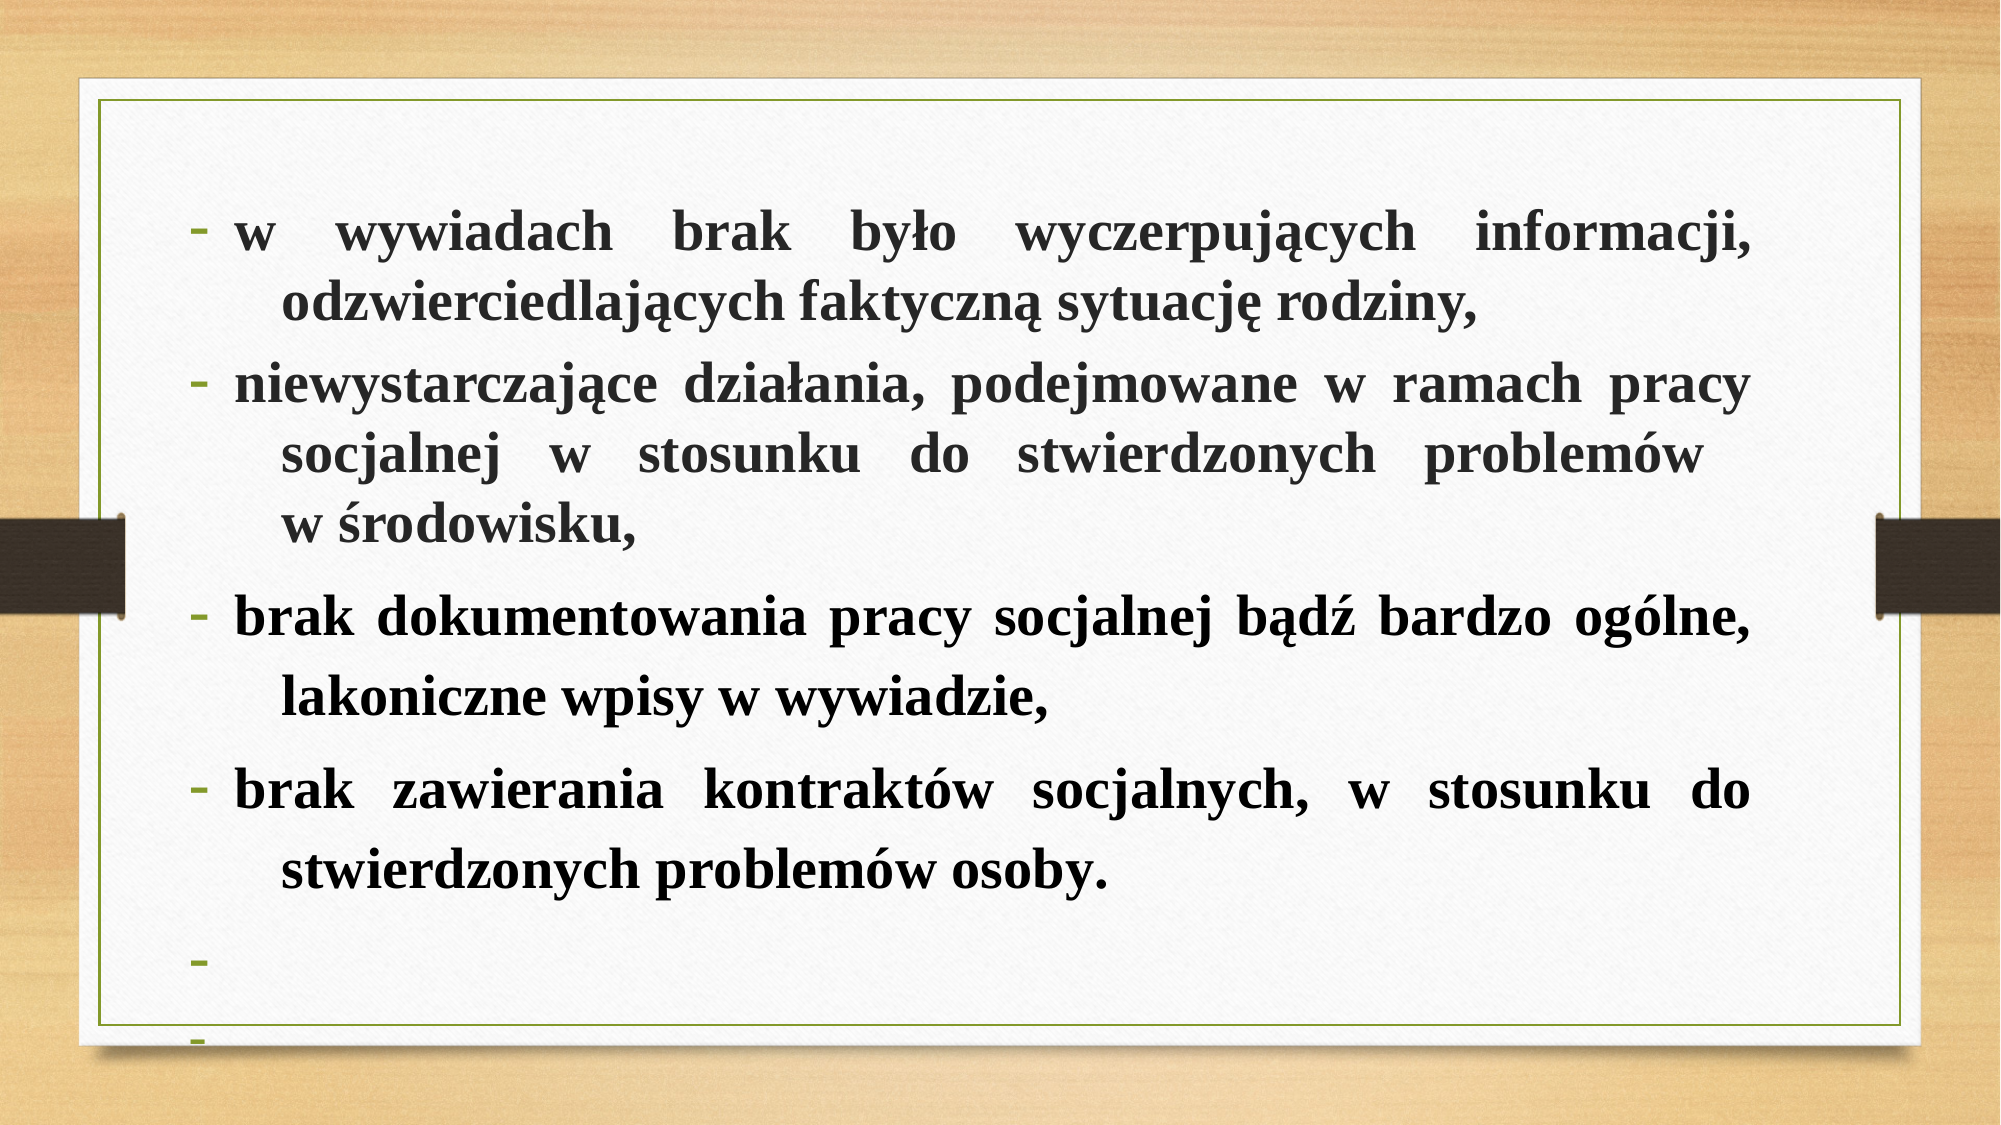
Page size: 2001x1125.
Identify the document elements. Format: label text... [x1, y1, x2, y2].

list w wywiadach brak było wyczerpujących informacji, odzwierciedlających faktyczną sytuację rodziny, niewystarczające działania, podejmowane w ramach pracy socjalnej w stosunku do stwierdzonych problemów w środowisku, brak dokumentowania pracy socjalnej bądź bardzo ogólne, lakoniczne wpisy w wywiadzie, brak zawierania kontraktów socjalnych, w stosunku do stwierdzonych problemów osoby. [173, 184, 1768, 988]
